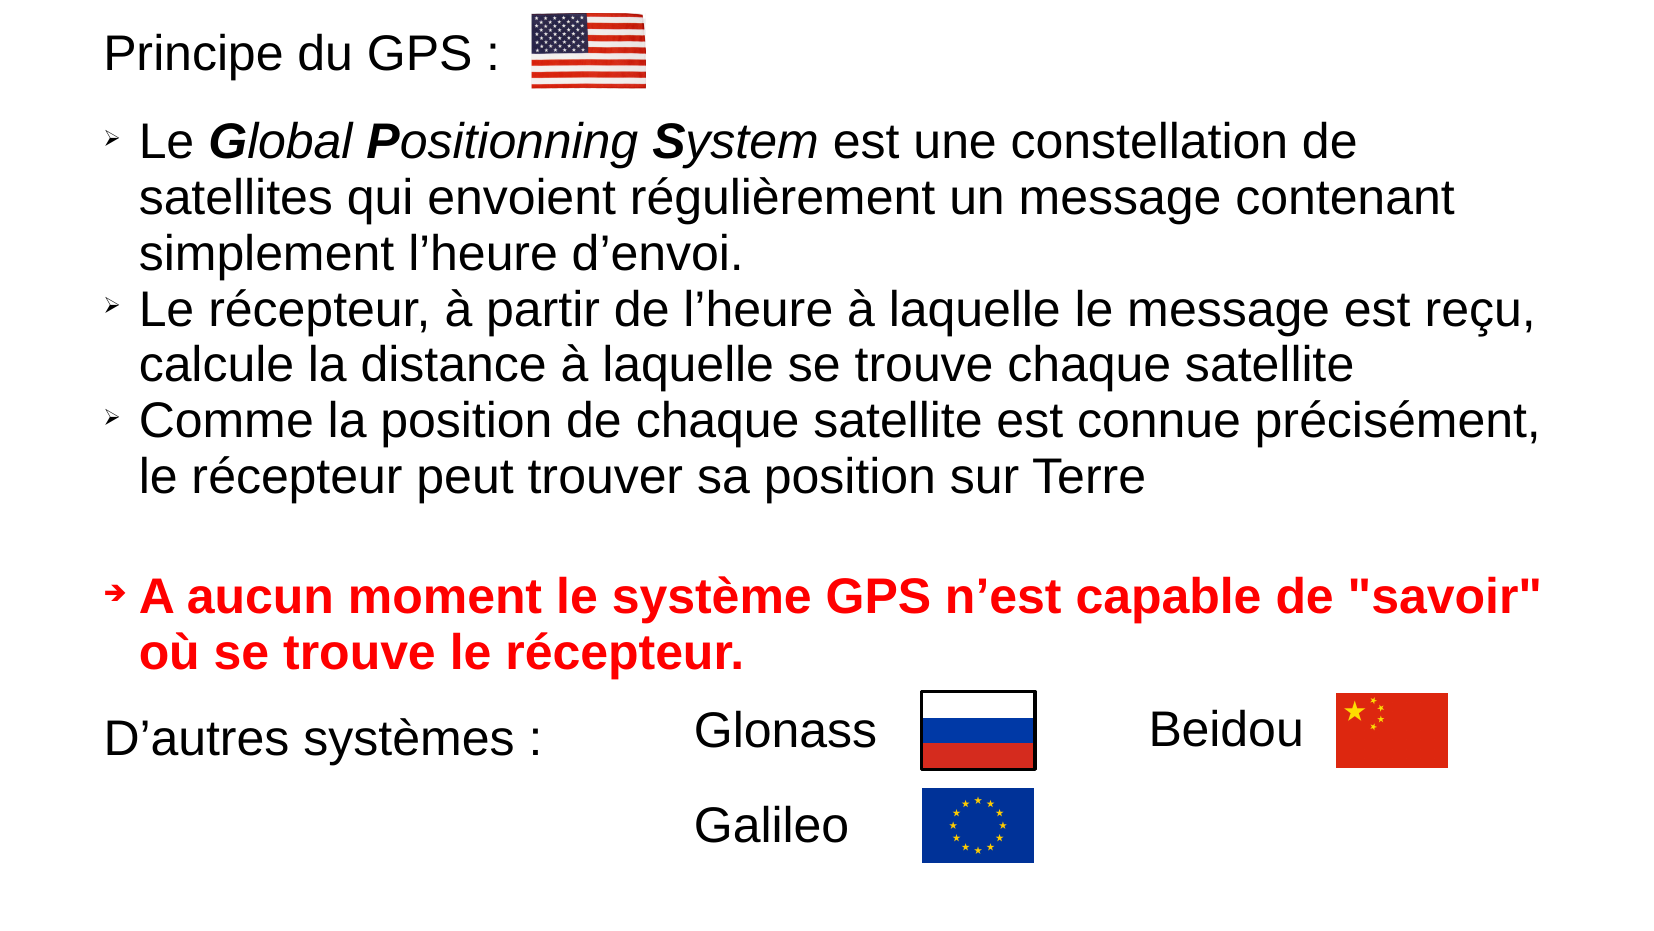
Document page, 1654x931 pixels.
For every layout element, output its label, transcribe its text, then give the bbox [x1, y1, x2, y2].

text_box Beidou [1133, 694, 1319, 765]
text_box D’autres systèmes : [88, 702, 558, 774]
text_box Principe du GPS : [88, 17, 516, 89]
text_box Glonass [679, 695, 893, 766]
picture [531, 13, 646, 89]
text_box Galileo [679, 789, 865, 861]
picture [922, 693, 1034, 768]
text_box A aucun moment le système GPS n’est capable de "savoir" où se trouve le récepteur. [88, 561, 1565, 688]
picture [922, 788, 1034, 863]
picture [1336, 693, 1448, 768]
text_box Le Global Positionning System est une constellation de satellites qui envoient régulièrement un message contenant simplement l’heure d’envoi. Le récepteur, à partir de l’heure à laquelle le message est reçu, calcule la distance à laquelle se trouve chaque satellite Comme la position de chaque satellite est connue précisément, le récepteur peut trouver sa position sur Terre [88, 106, 1565, 512]
